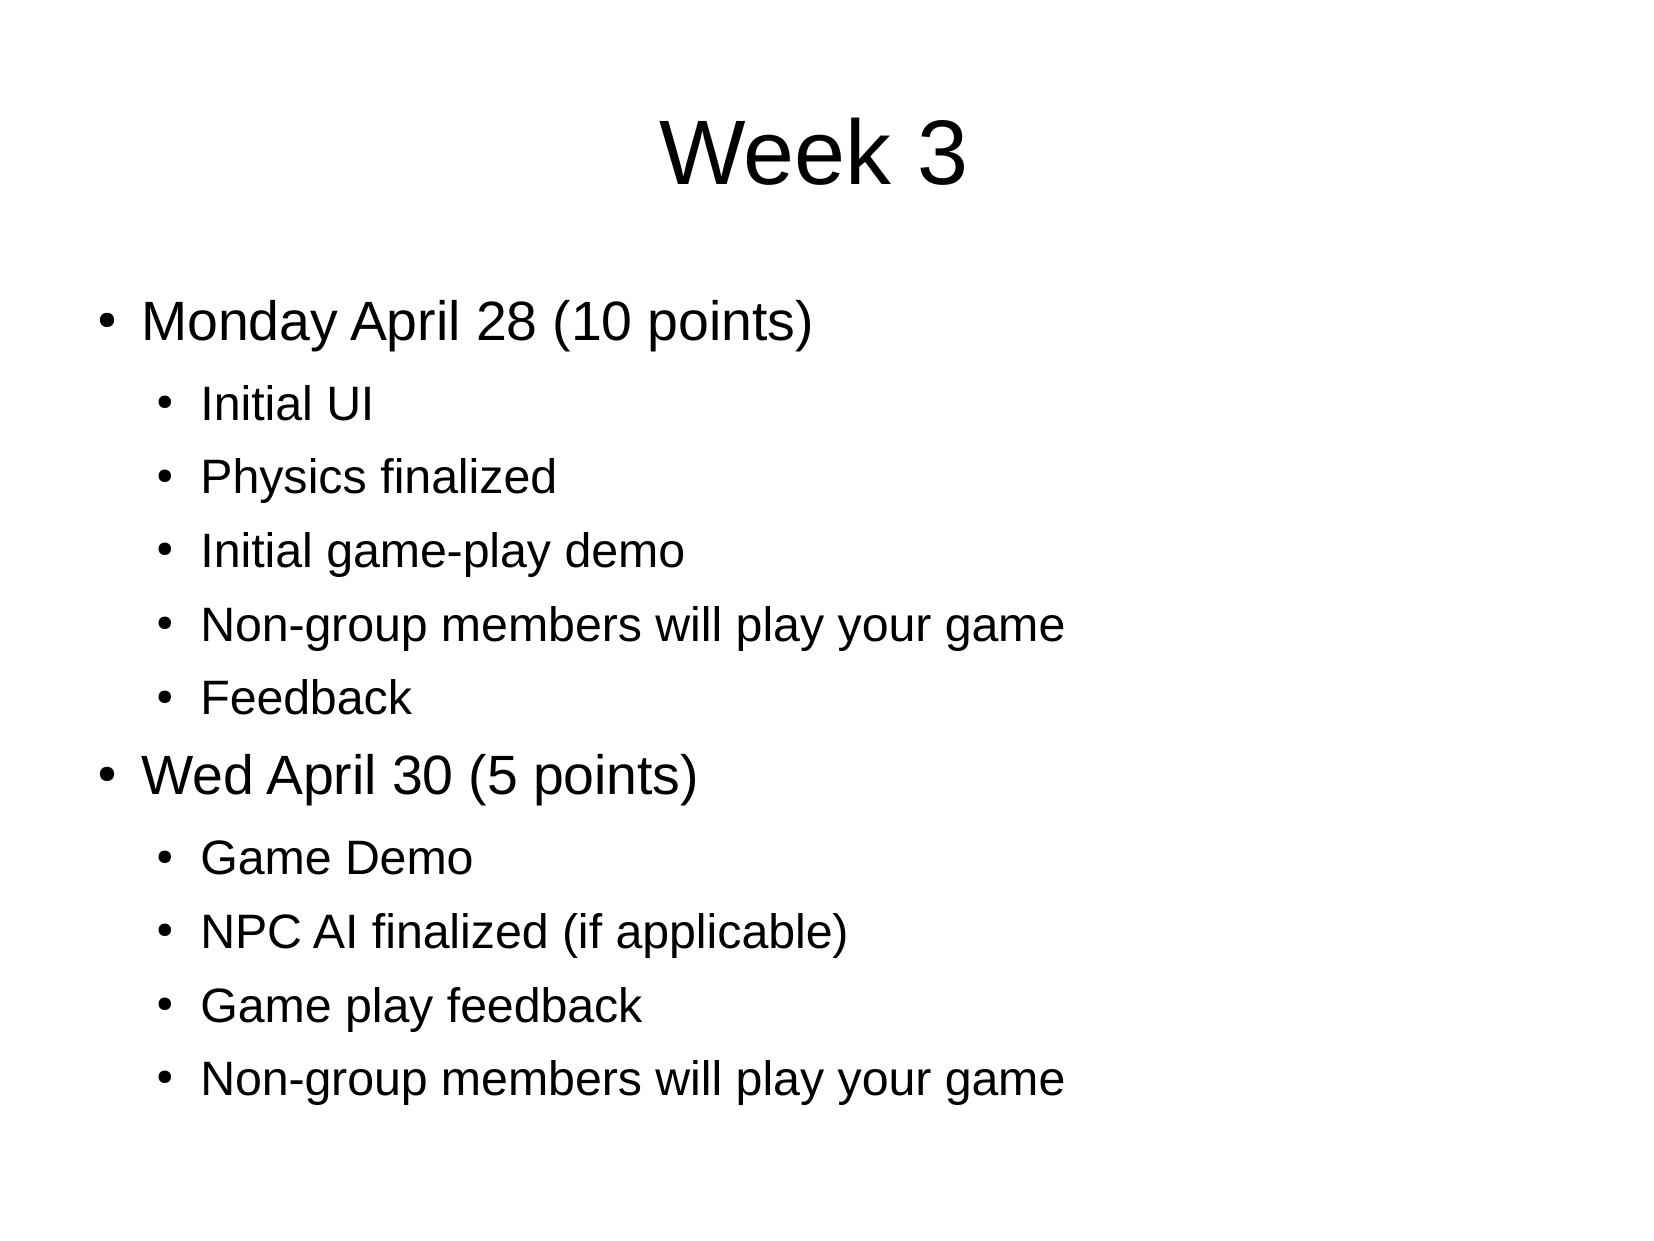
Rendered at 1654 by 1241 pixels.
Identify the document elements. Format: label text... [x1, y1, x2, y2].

title Week 3 [82, 56, 1571, 250]
list Monday April 28 (10 points) Initial UI Physics finalized Initial game-play demo Non-group members will play your game Feedback Wed April 30 (5 points) Game Demo NPC AI finalized (if applicable) Game play feedback Non-group members will play your game [82, 290, 1571, 1109]
